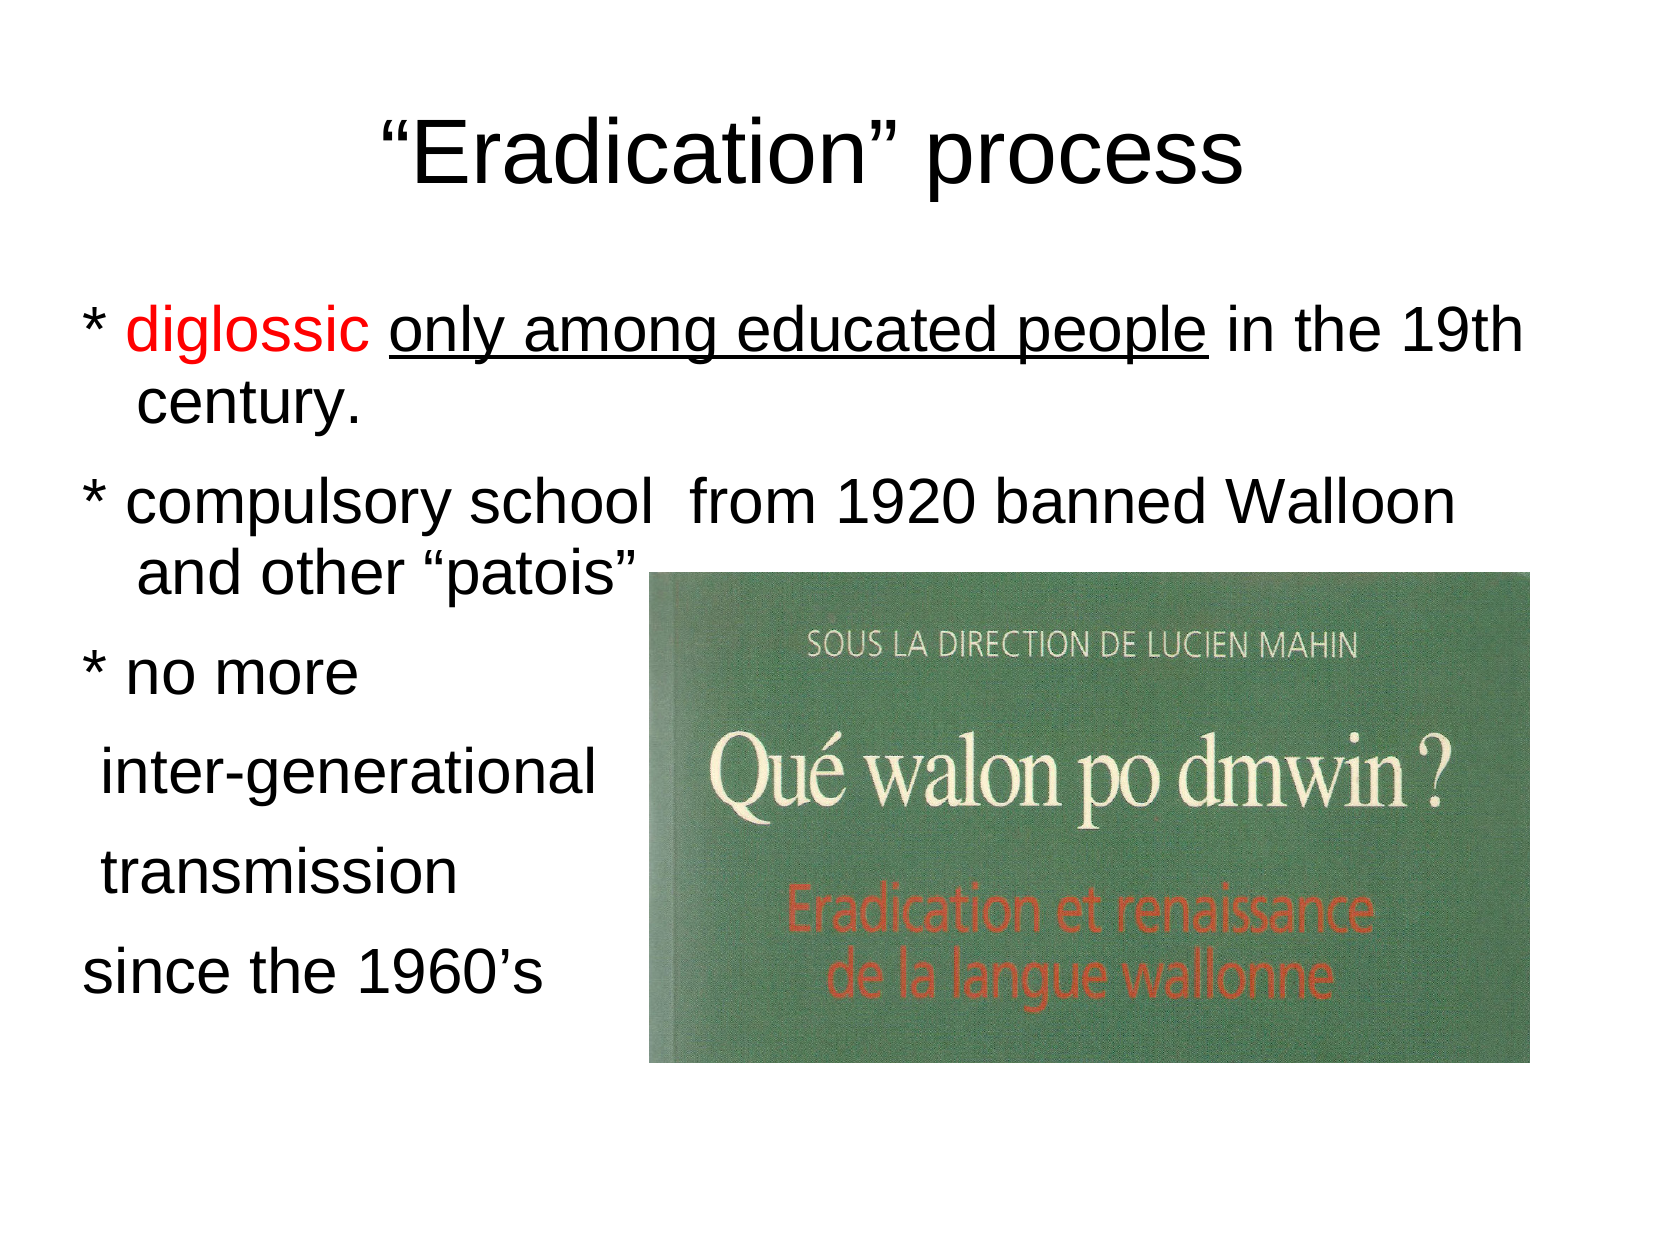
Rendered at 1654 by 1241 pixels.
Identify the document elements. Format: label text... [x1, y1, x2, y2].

title “Eradication” process [82, 49, 1571, 257]
list * diglossic only among educated people in the 19th century. * compulsory school from 1920 banned Walloon and other “patois” * no more inter-generational transmission since the 1960’s [82, 290, 1571, 1010]
picture [649, 572, 1530, 1063]
